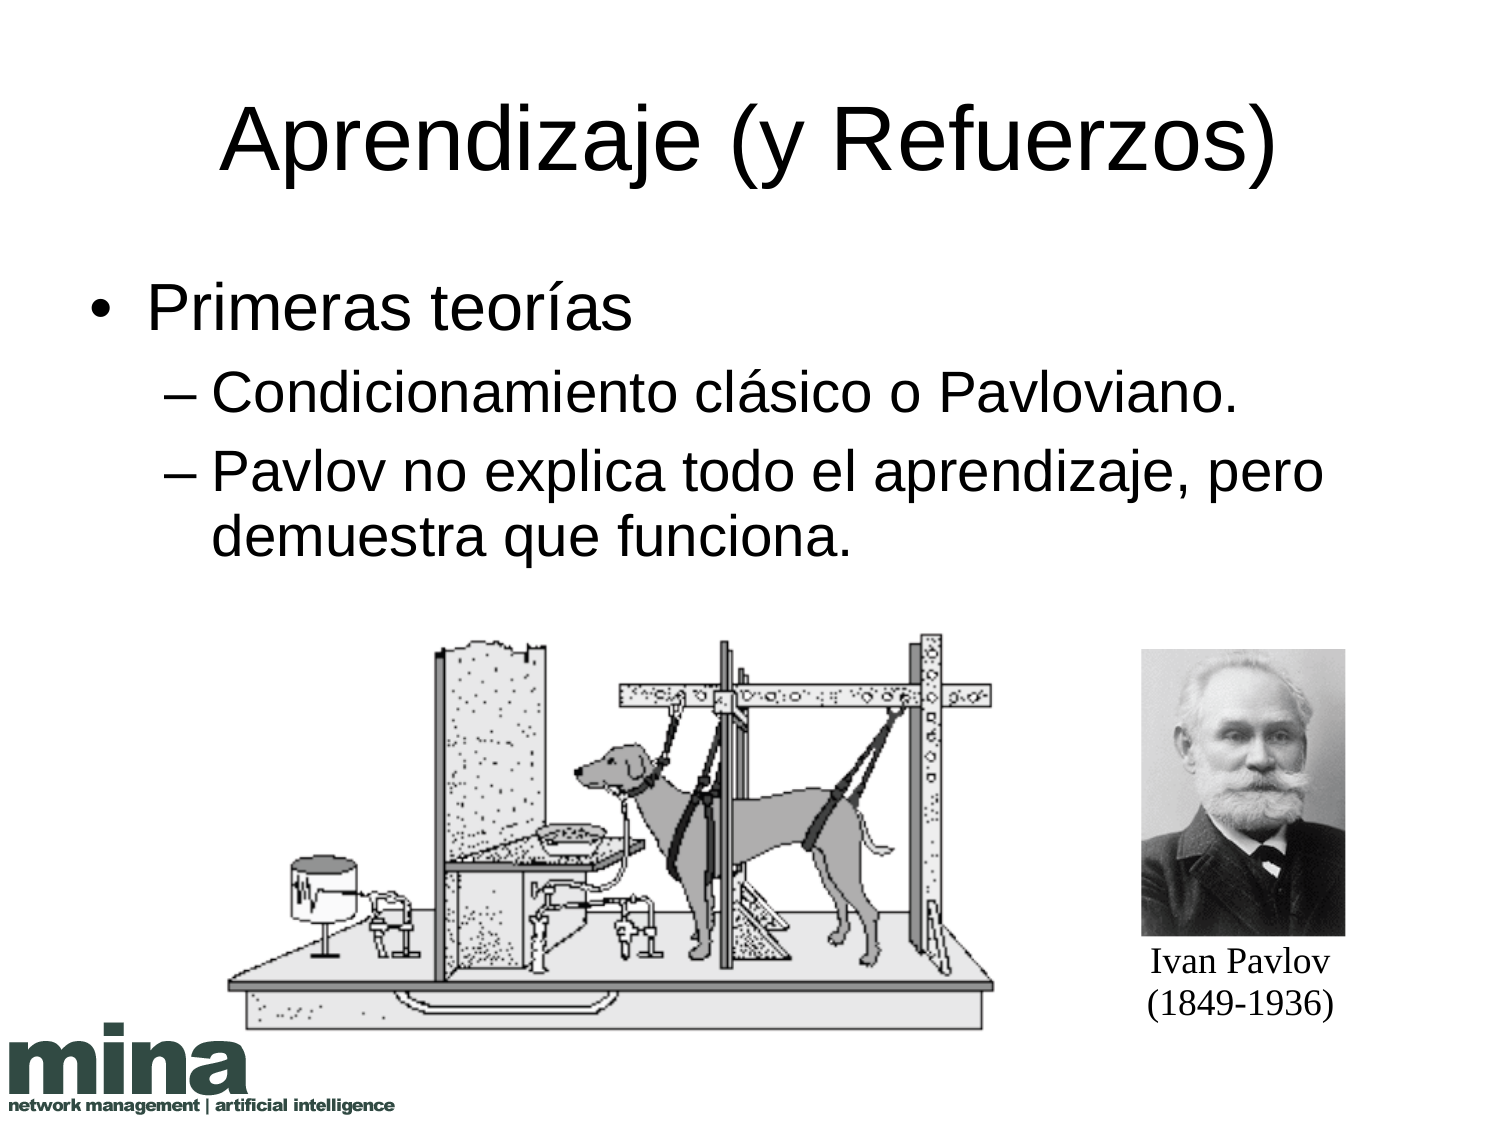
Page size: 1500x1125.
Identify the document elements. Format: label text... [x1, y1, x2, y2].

picture [0, 624, 999, 1119]
title Aprendizaje (y Refuerzos) [75, 45, 1426, 233]
picture [1140, 649, 1347, 933]
text_box Ivan Pavlov (1849-1936) [1110, 933, 1371, 1069]
list Primeras teorías Condicionamiento clásico o Pavloviano. Pavlov no explica todo el aprendizaje, pero demuestra que funciona. [75, 262, 1426, 1006]
